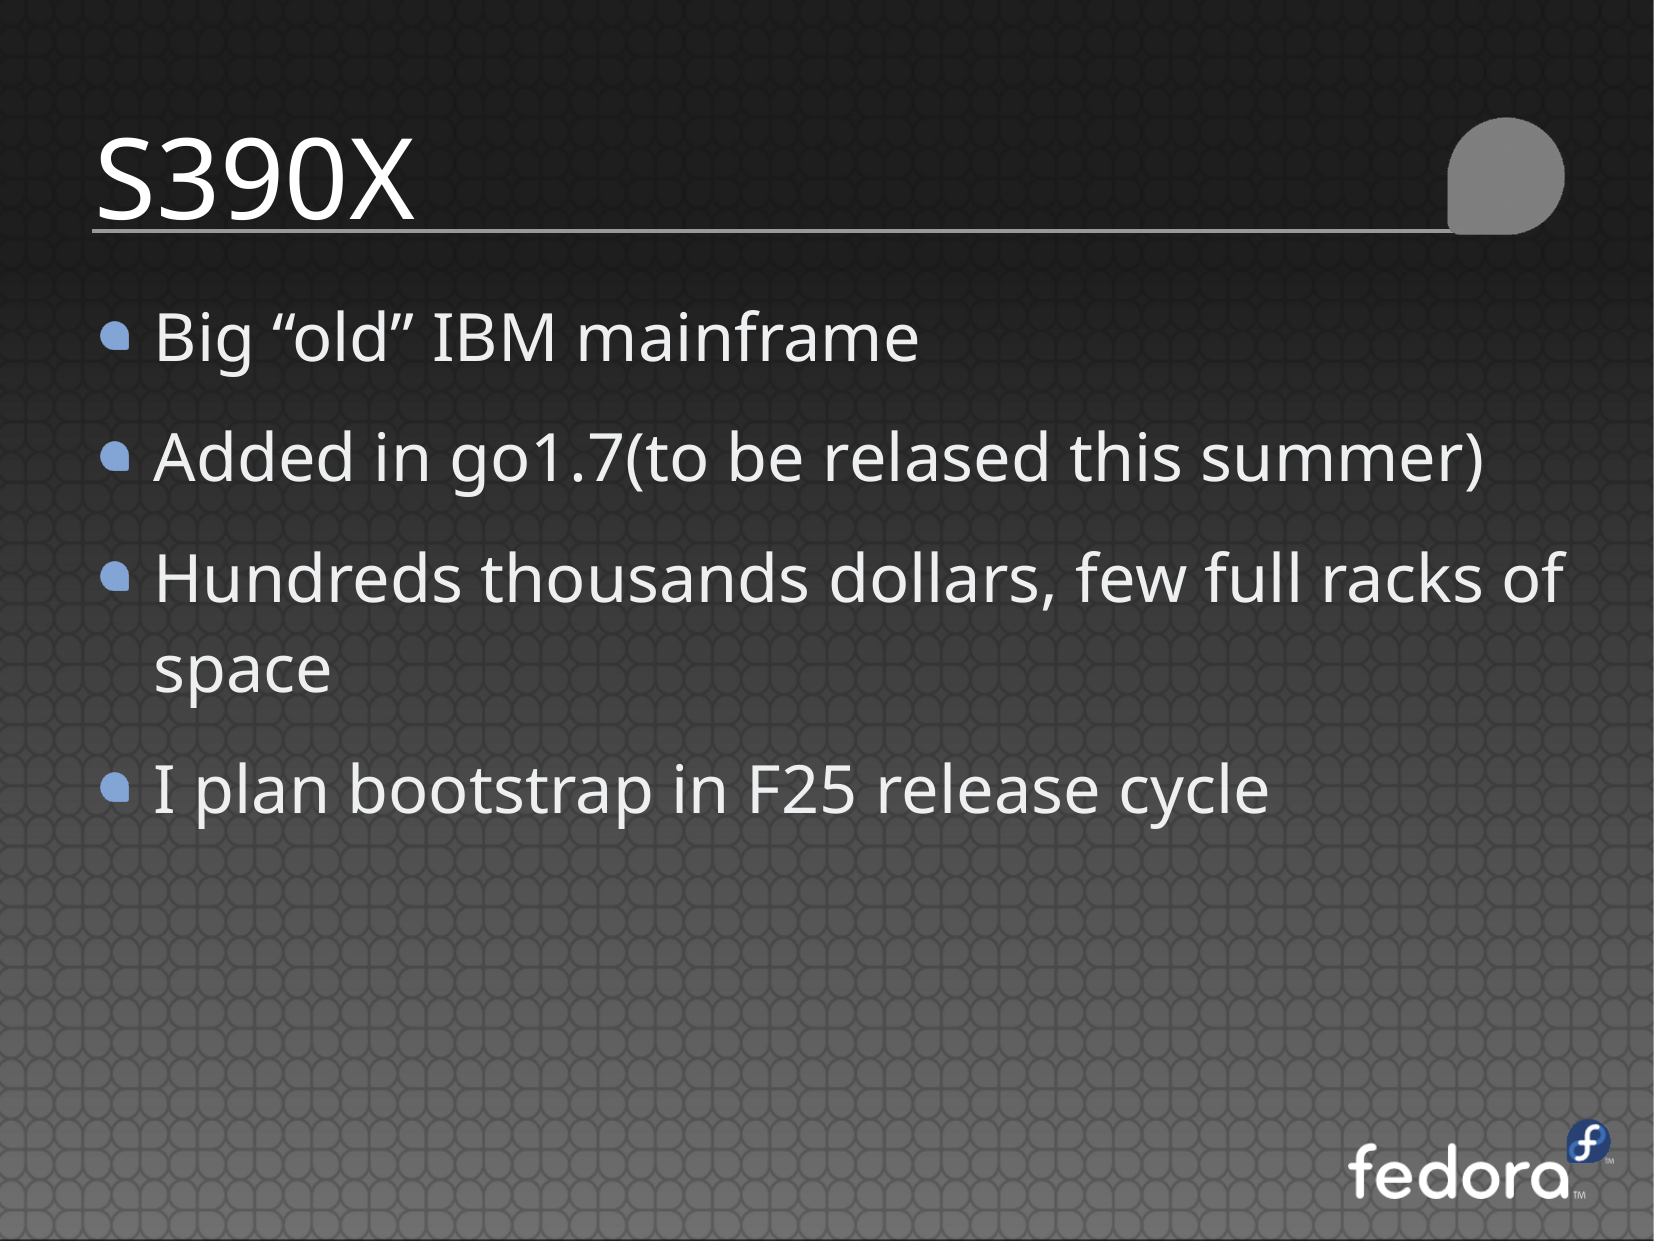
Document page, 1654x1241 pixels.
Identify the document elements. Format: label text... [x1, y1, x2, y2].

list Big “old” IBM mainframe Added in go1.7(to be relased this summer) Hundreds thousands dollars, few full racks of space I plan bootstrap in F25 release cycle [82, 290, 1571, 1094]
title S390X [94, 100, 1426, 251]
picture [0, 0, 1654, 1241]
